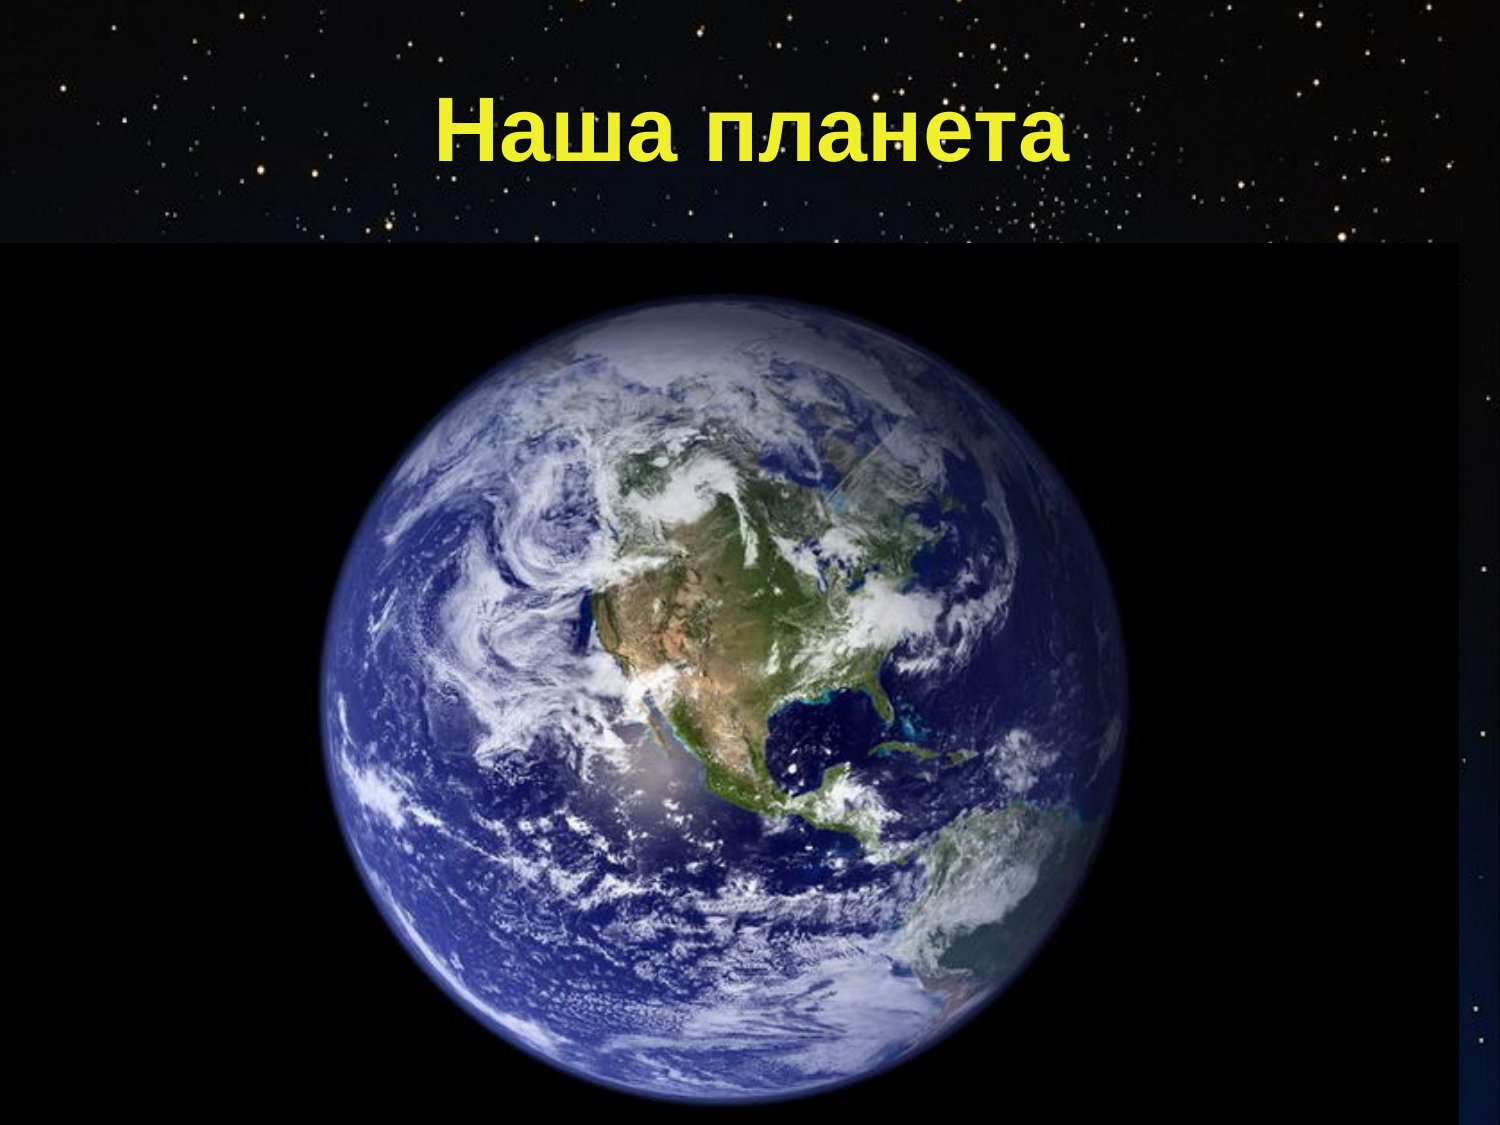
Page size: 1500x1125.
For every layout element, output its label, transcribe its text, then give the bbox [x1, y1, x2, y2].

picture [0, 0, 1500, 1125]
title Наша планета [76, 7, 1427, 243]
